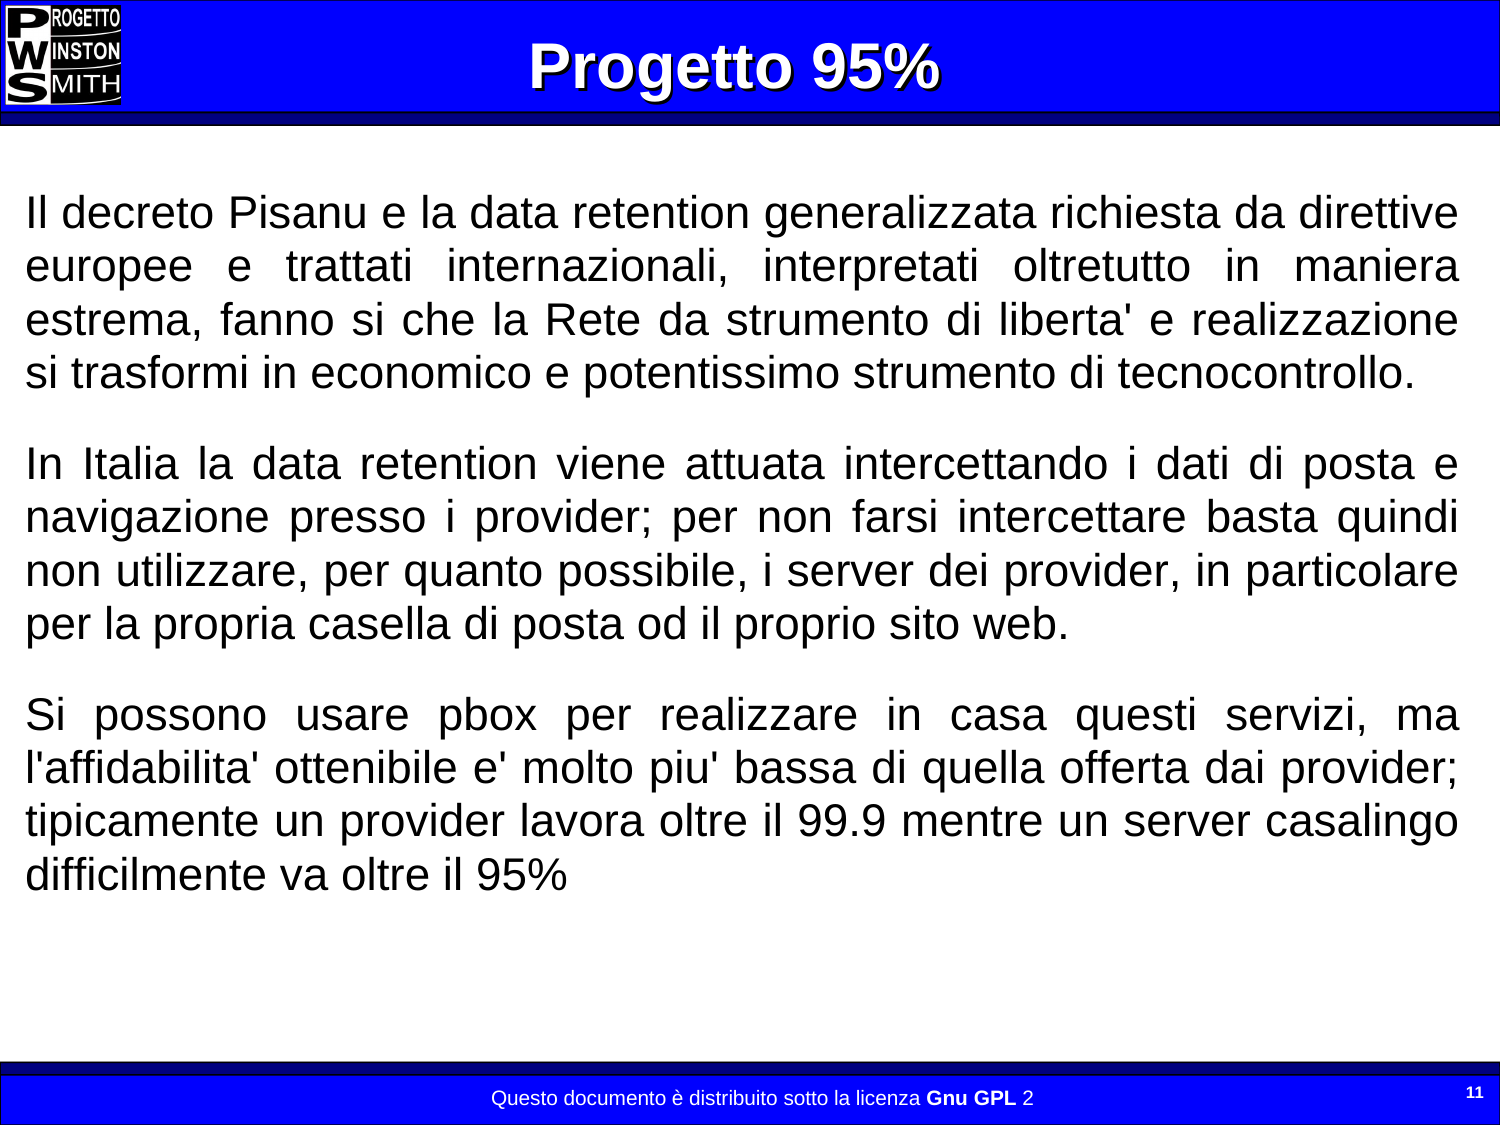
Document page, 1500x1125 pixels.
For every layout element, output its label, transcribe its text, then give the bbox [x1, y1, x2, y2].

text_box Progetto 95% [177, 18, 1293, 110]
picture [5, 5, 121, 105]
text_box Il decreto Pisanu e la data retention generalizzata richiesta da direttive europee e trattati internazionali, interpretati oltretutto in maniera estrema, fanno si che la Rete da strumento di liberta' e realizzazione si trasformi in economico e potentissimo strumento di tecnocontrollo. In Italia la data retention viene attuata intercettando i dati di posta e navigazione presso i provider; per non farsi intercettare basta quindi non utilizzare, per quanto possibile, i server dei provider, in particolare per la propria casella di posta od il proprio sito web. Si possono usare pbox per realizzare in casa questi servizi, ma l'affidabilita' ottenibile e' molto piu' bassa di quella offerta dai provider; tipicamente un provider lavora oltre il 99.9 mentre un server casalingo difficilmente va oltre il 95% [9, 177, 1477, 999]
